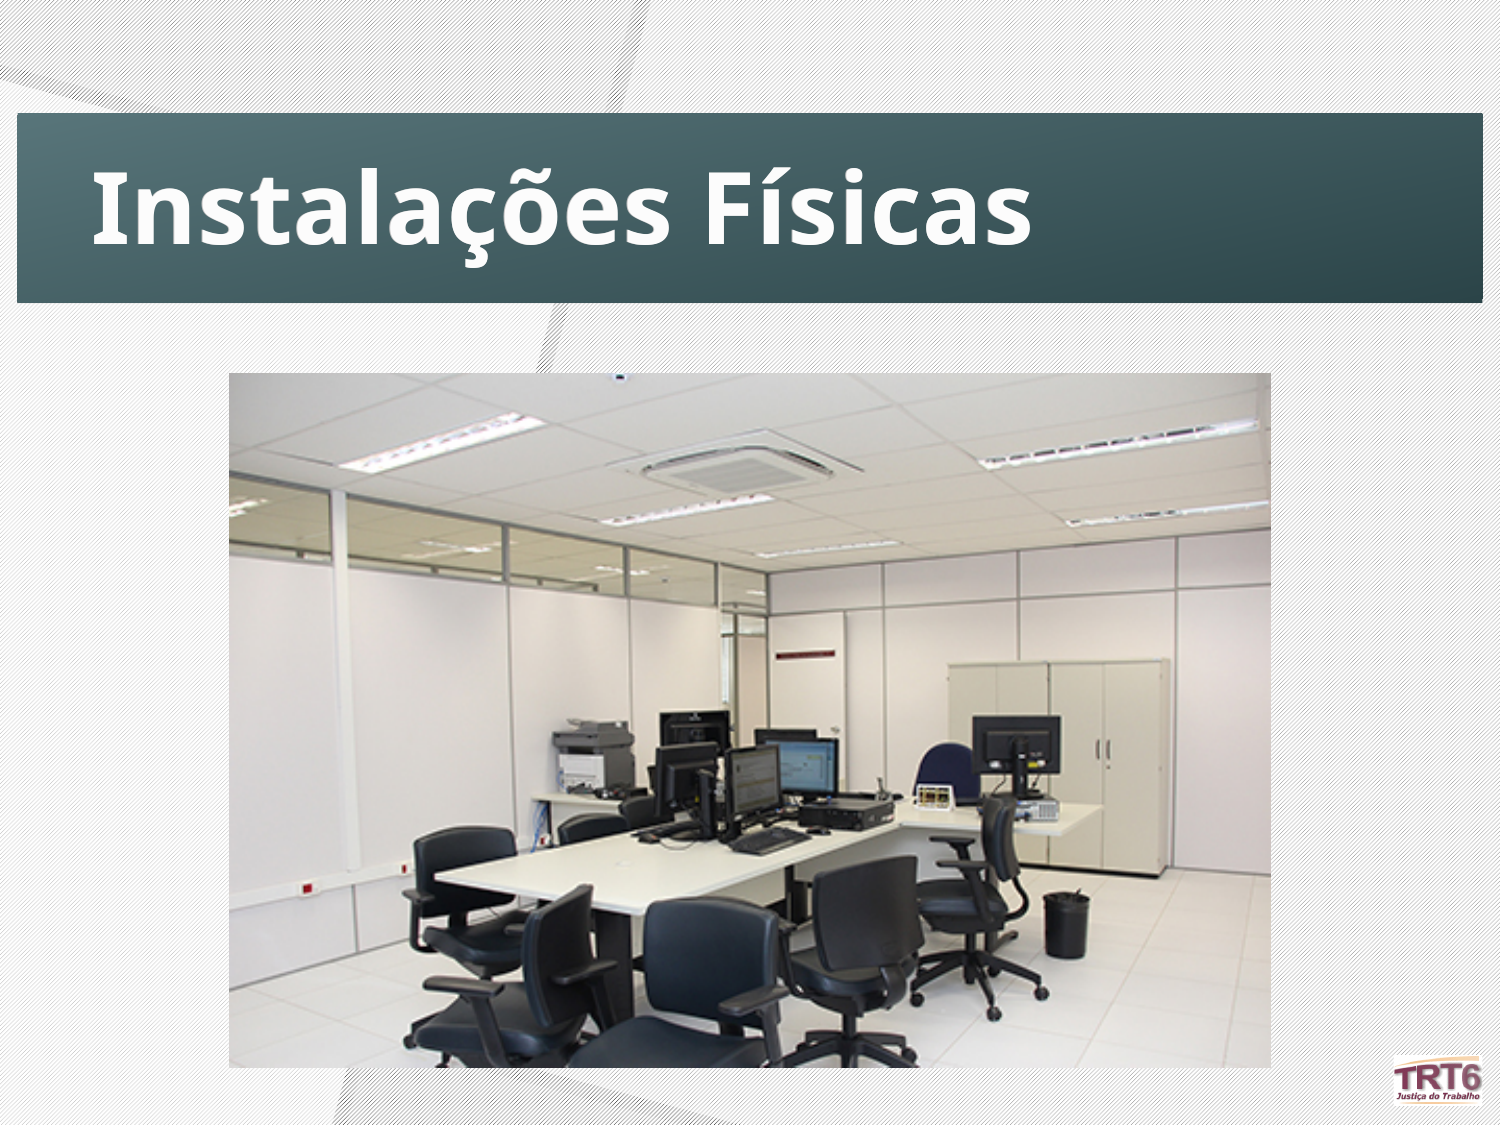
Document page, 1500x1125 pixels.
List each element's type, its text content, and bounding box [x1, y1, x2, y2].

picture [1393, 1055, 1483, 1106]
text_box Instalações Físicas [77, 137, 1388, 272]
text_box [18, 114, 1482, 303]
picture [229, 373, 1271, 1068]
